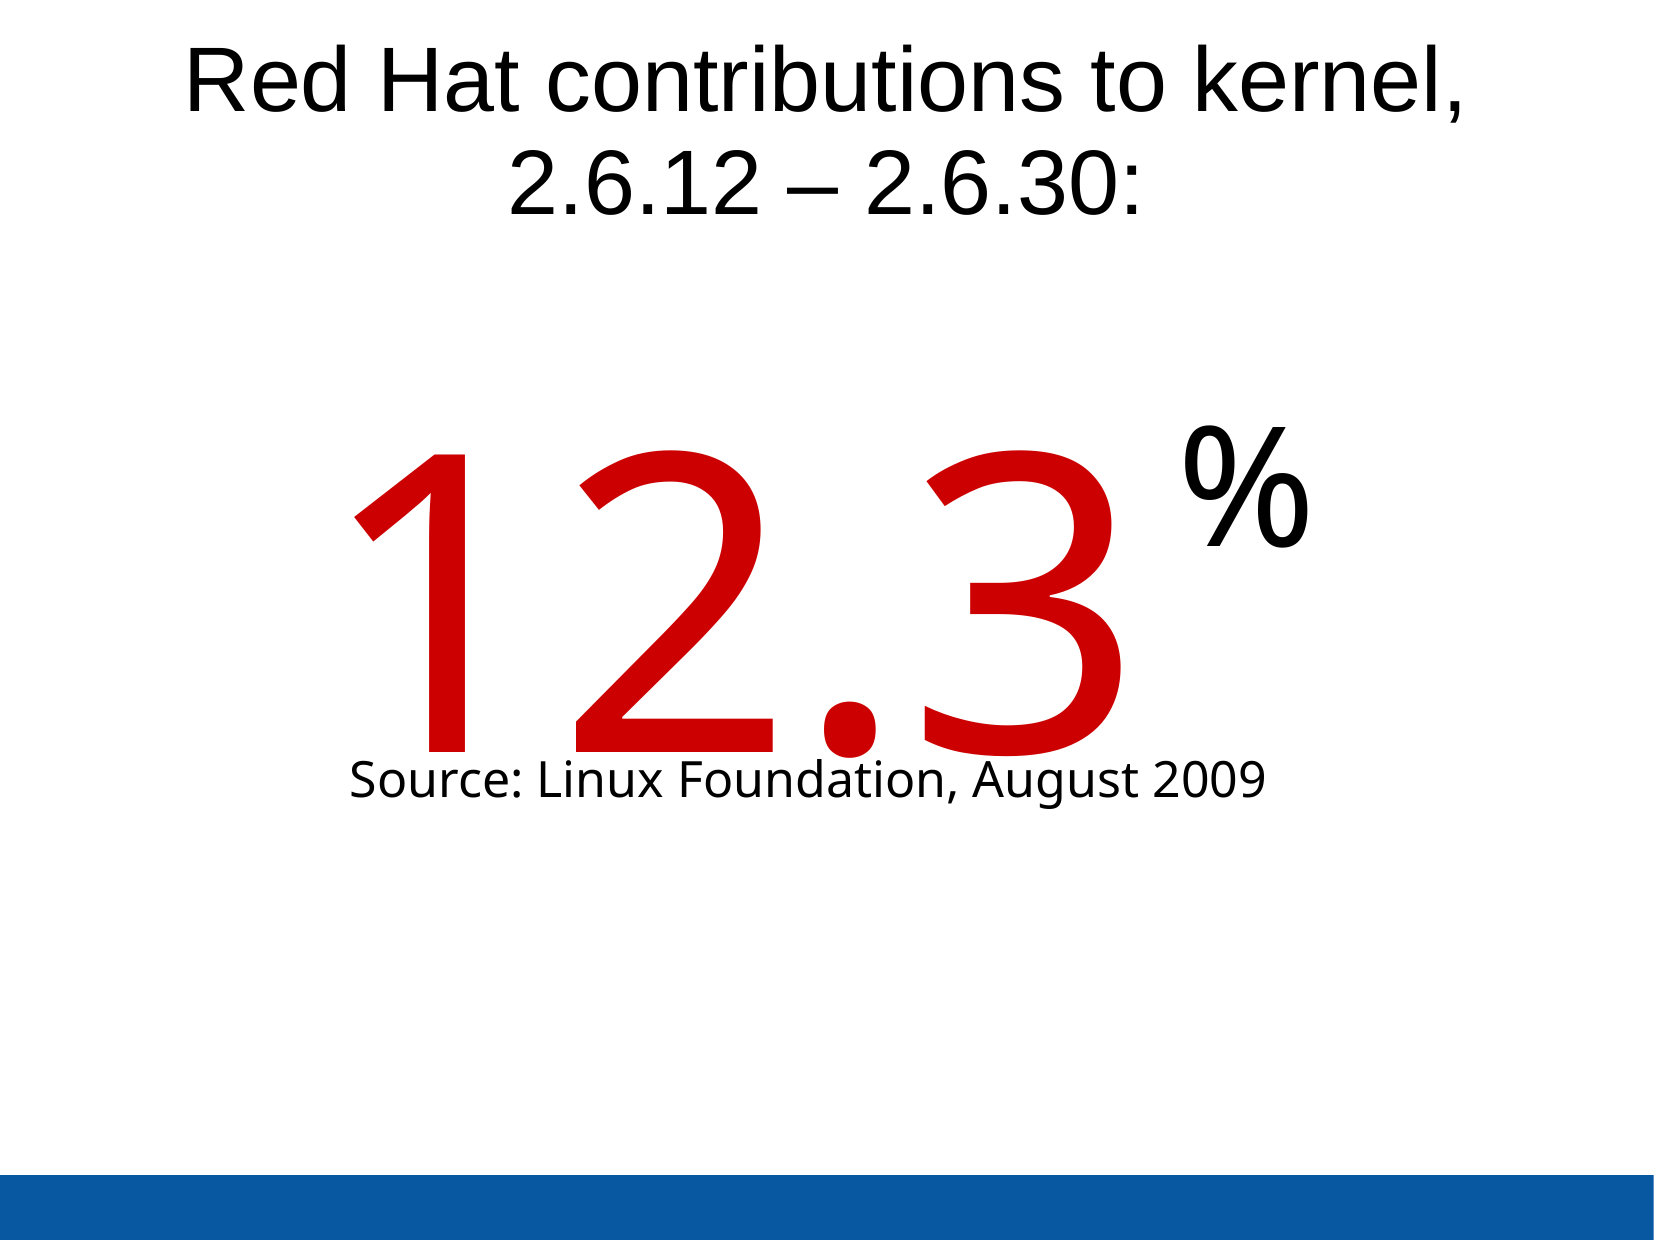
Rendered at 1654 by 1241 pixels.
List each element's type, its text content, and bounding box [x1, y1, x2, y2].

title Red Hat contributions to kernel, 2.6.12 – 2.6.30: [82, 28, 1571, 234]
picture [0, 1175, 1654, 1240]
text_box 12.3 [302, 300, 1241, 783]
text_box % [1162, 360, 1351, 563]
text_box Source: Linux Foundation, August 2009 [334, 737, 1319, 808]
